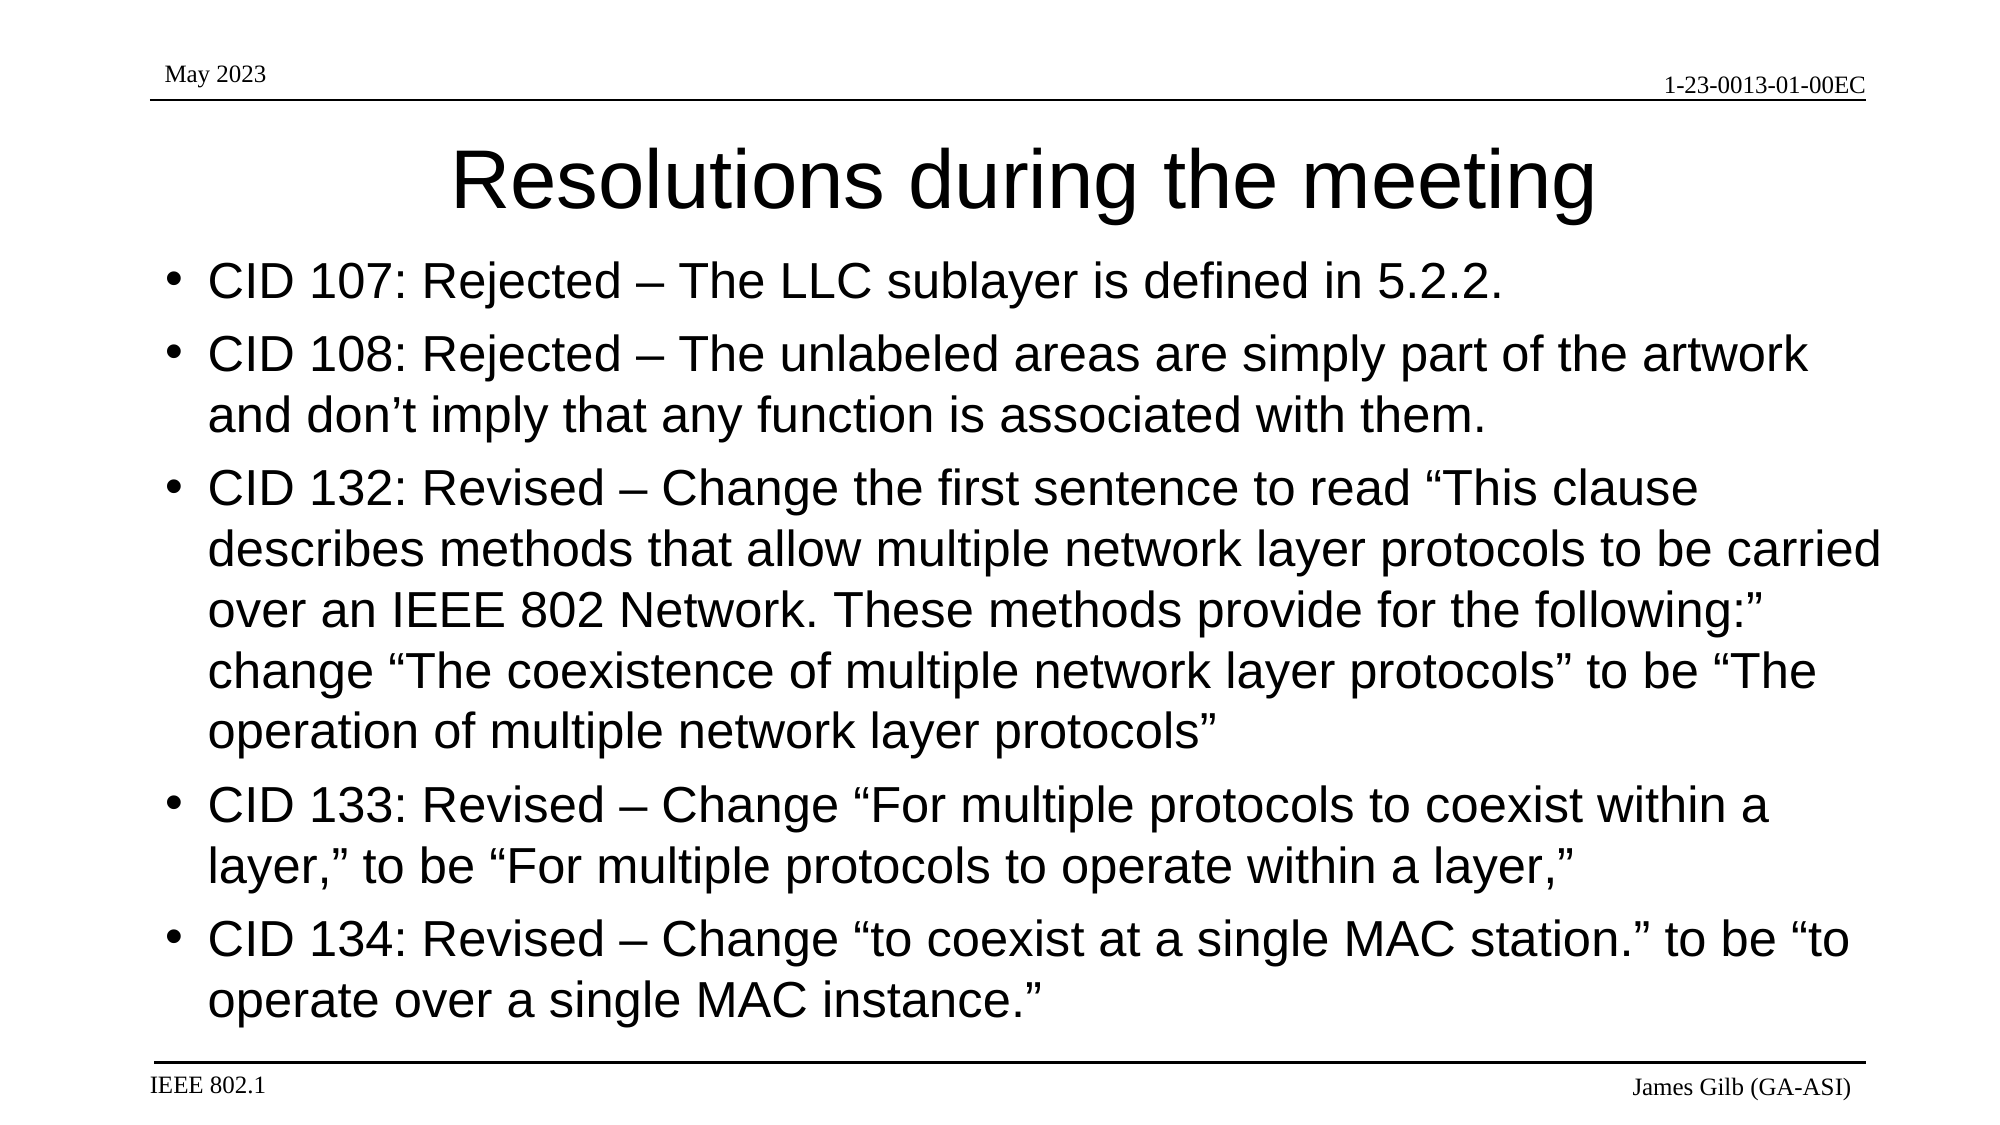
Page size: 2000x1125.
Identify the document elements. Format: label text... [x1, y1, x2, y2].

list CID 107: Rejected – The LLC sublayer is defined in 5.2.2. CID 108: Rejected – The unlabeled areas are simply part of the artwork and don’t imply that any function is associated with them. CID 132: Revised – Change the first sentence to read “This clause describes methods that allow multiple network layer protocols to be carried over an IEEE 802 Network. These methods provide for the following:” change “The coexistence of multiple network layer protocols” to be “The operation of multiple network layer protocols” CID 133: Revised – Change “For multiple protocols to coexist within a layer,” to be “For multiple protocols to operate within a layer,” CID 134: Revised – Change “to coexist at a single MAC station.” to be “to operate over a single MAC instance.” [149, 239, 1900, 1051]
title Resolutions during the meeting [149, 112, 1900, 238]
